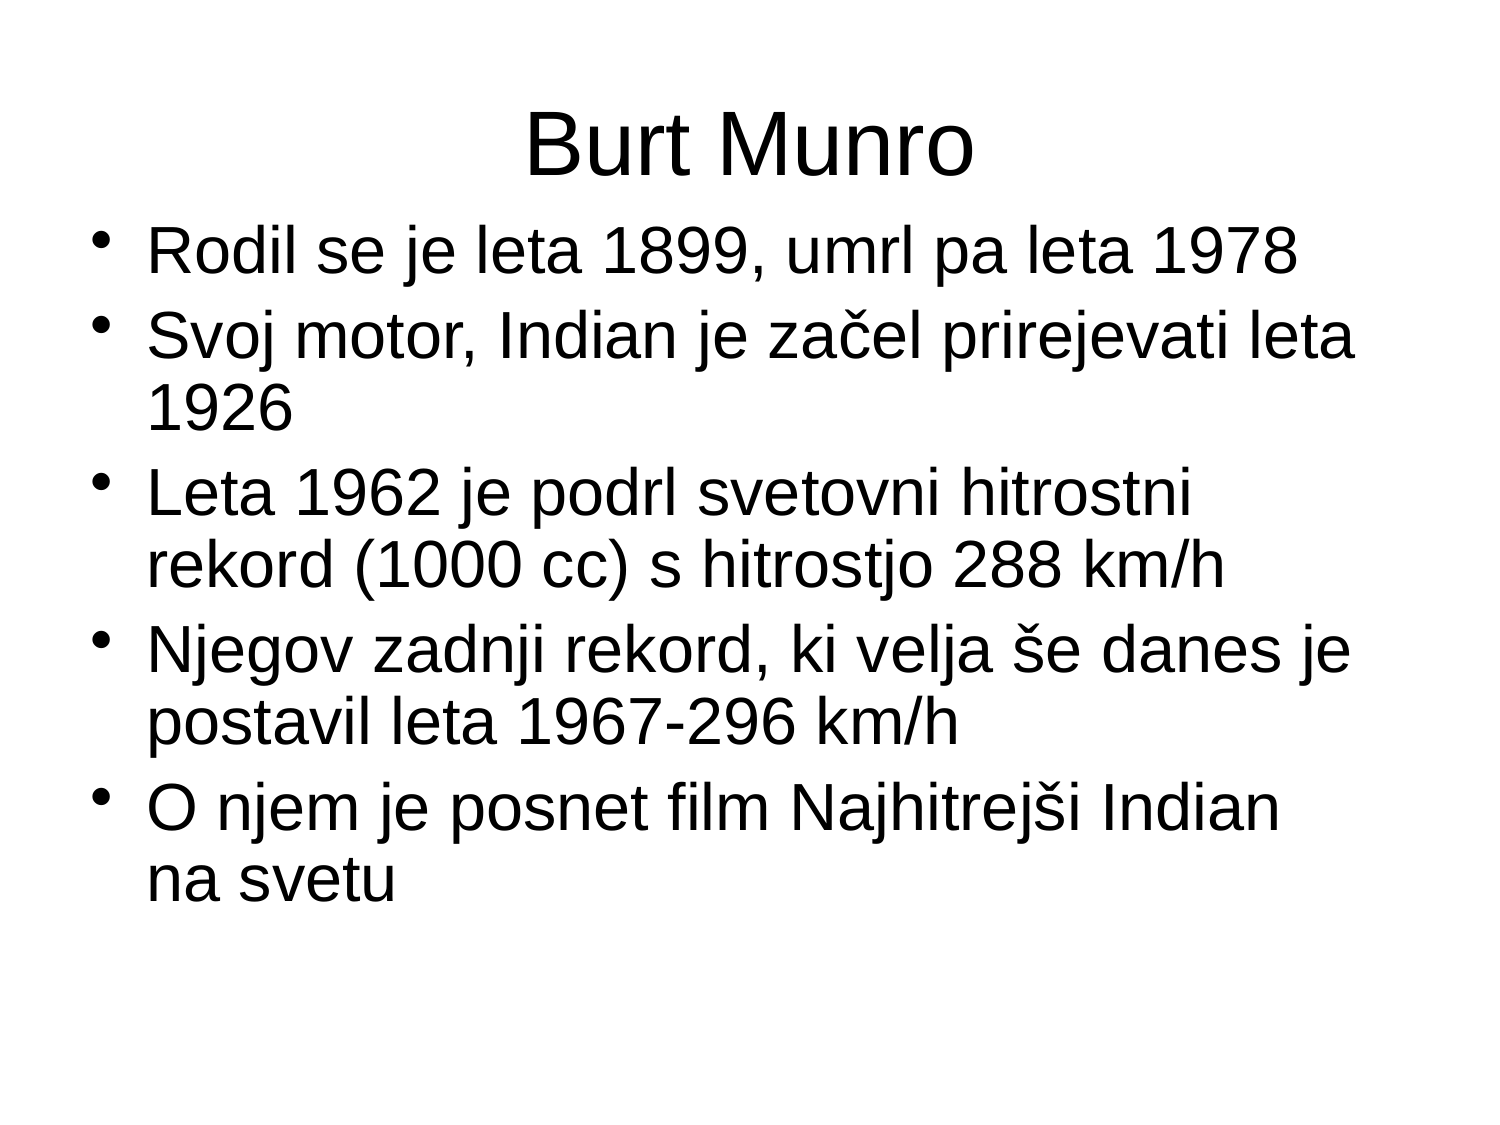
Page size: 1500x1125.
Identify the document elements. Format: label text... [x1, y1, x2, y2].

title Burt Munro [75, 45, 1425, 233]
list Rodil se je leta 1899, umrl pa leta 1978 Svoj motor, Indian je začel prirejevati leta 1926 Leta 1962 je podrl svetovni hitrostni rekord (1000 cc) s hitrostjo 288 km/h Njegov zadnji rekord, ki velja še danes je postavil leta 1967-296 km/h O njem je posnet film Najhitrejši Indian na svetu [75, 208, 1376, 1005]
